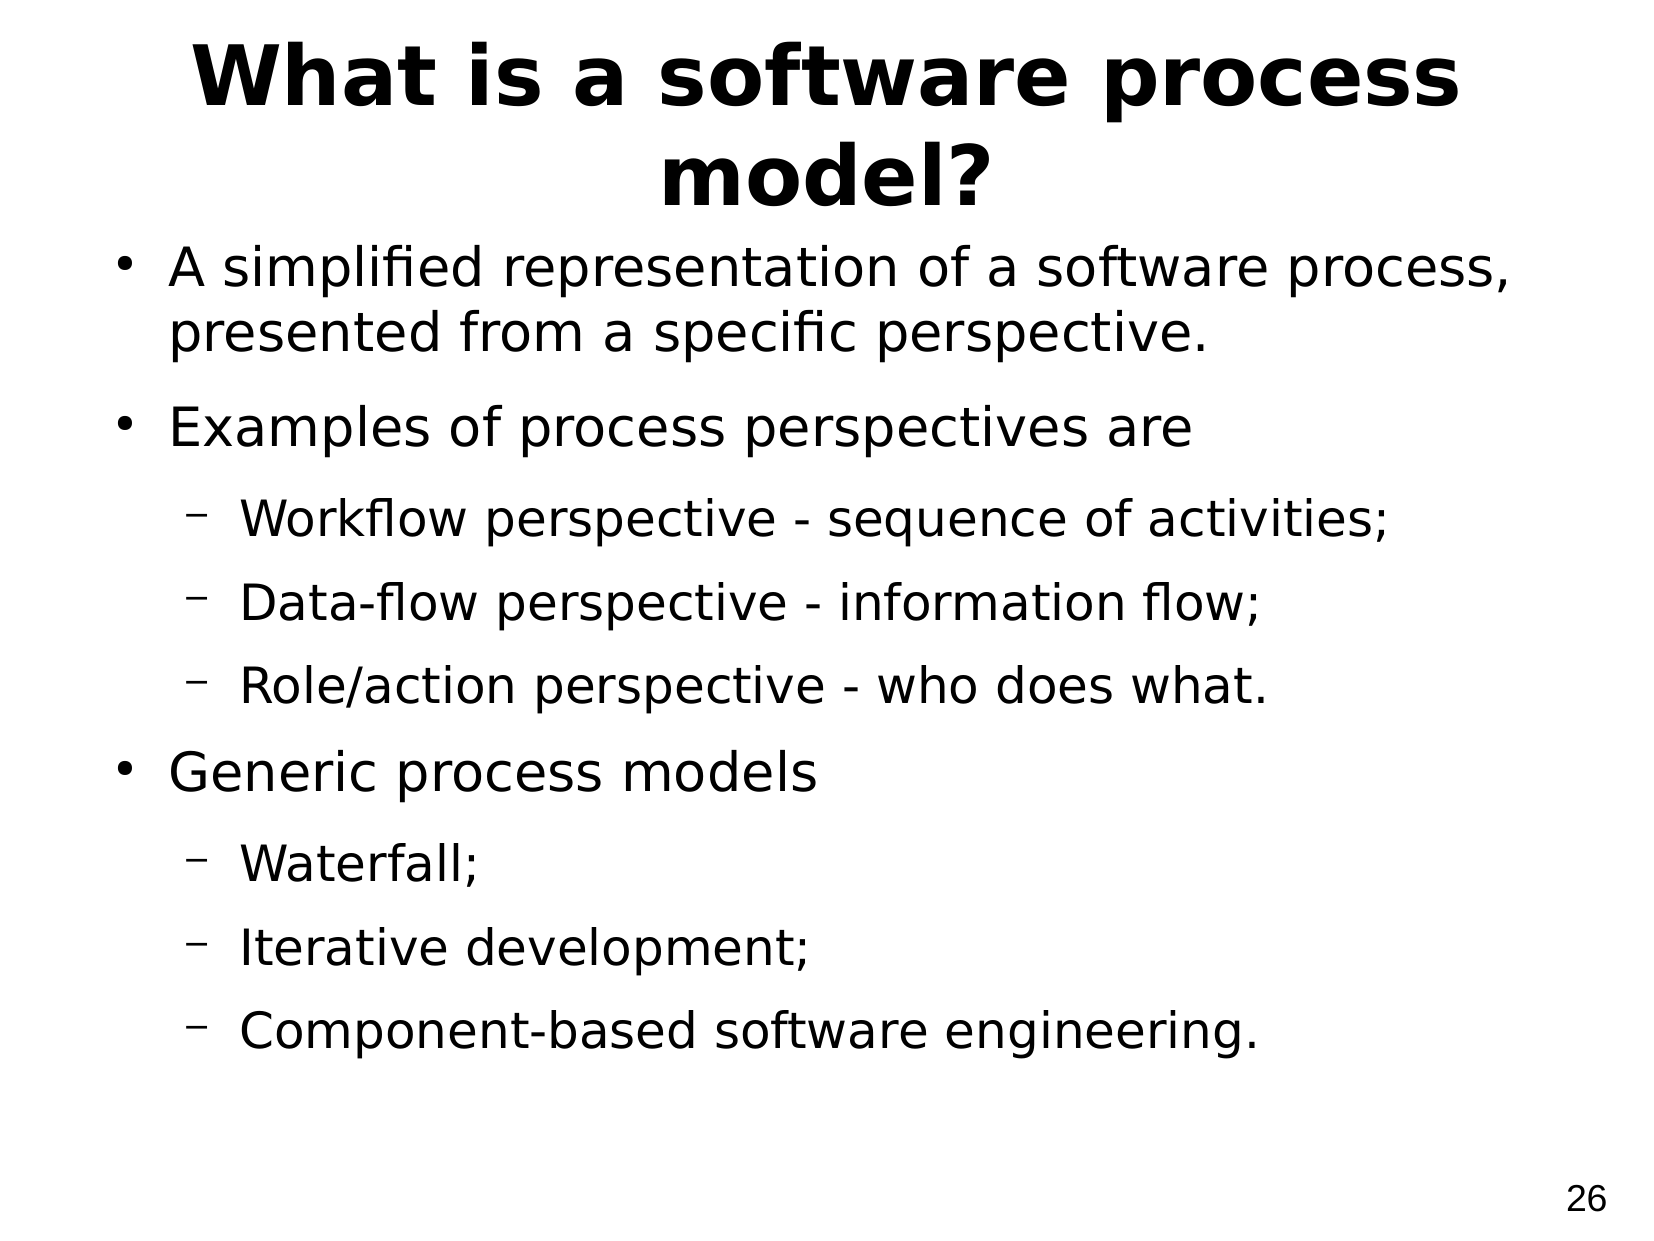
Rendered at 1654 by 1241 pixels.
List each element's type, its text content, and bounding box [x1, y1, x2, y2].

title What is a software process model? [82, 49, 1571, 196]
list A simplified representation of a software process, presented from a specific perspective. Examples of process perspectives are Workflow perspective - sequence of activities; Data-flow perspective - information flow; Role/action perspective - who does what. Generic process models Waterfall; Iterative development; Component-based software engineering. [82, 225, 1538, 1186]
